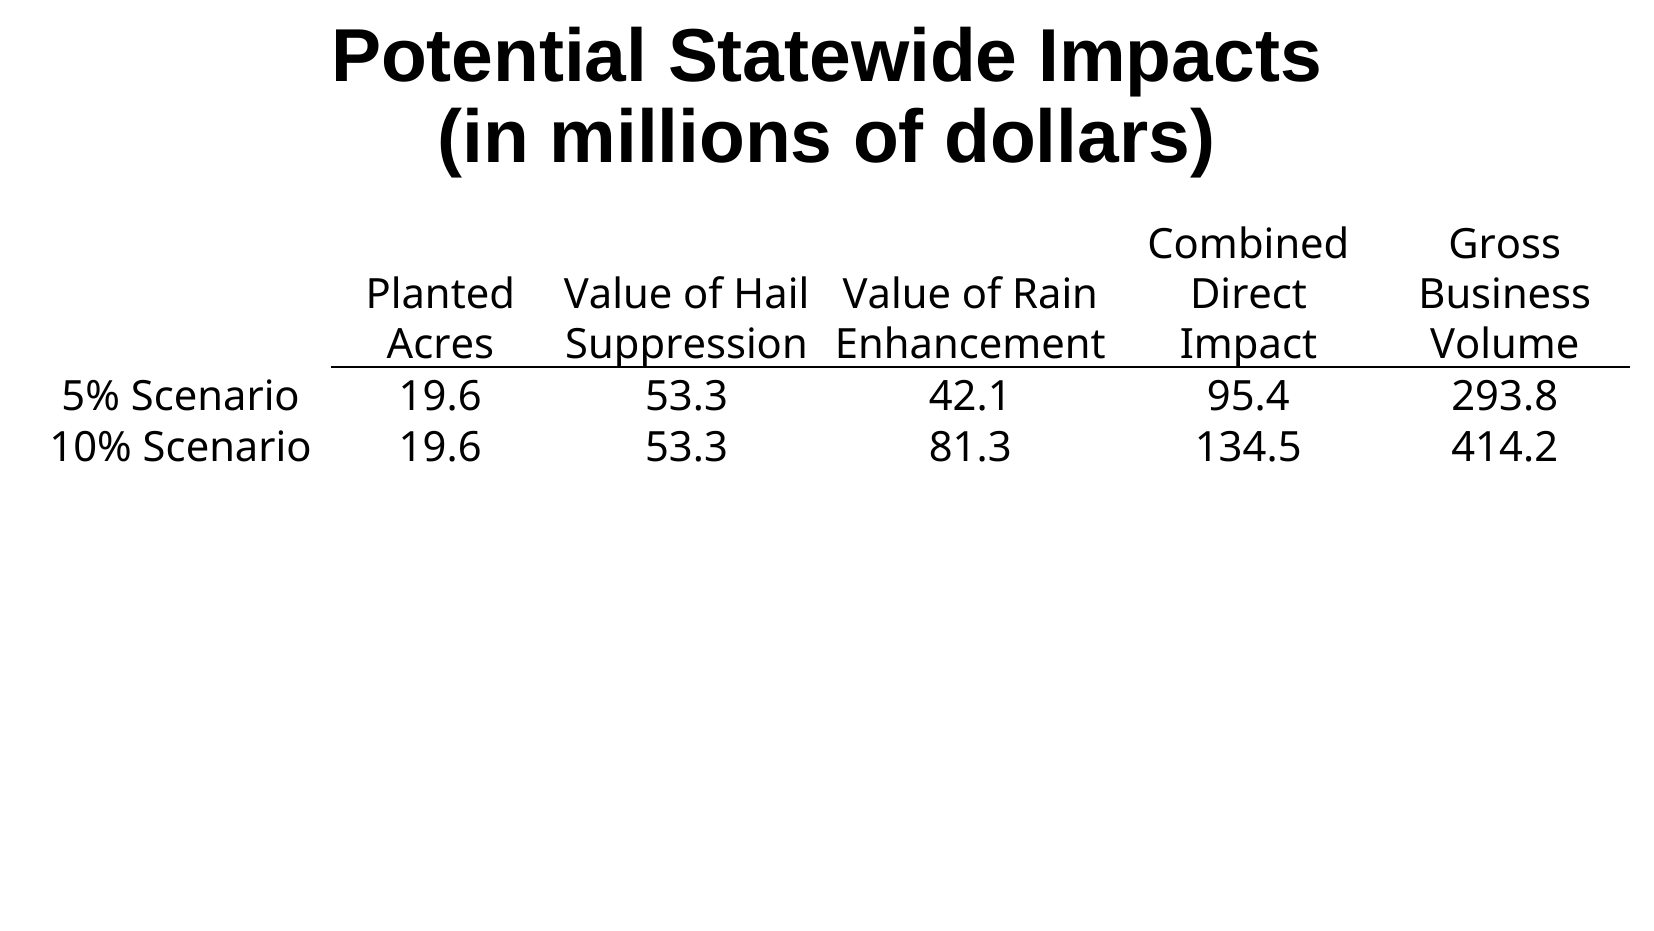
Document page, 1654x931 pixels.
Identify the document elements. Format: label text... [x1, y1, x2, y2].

table_header [30, 215, 331, 367]
table_cell 134.5 [1118, 418, 1379, 470]
table_cell 53.3 [550, 368, 823, 418]
table_header Value of Hail Suppression [550, 215, 823, 366]
title Potential Statewide Impacts (in millions of dollars) [0, 5, 1654, 190]
table_header Planted Acres [331, 215, 550, 366]
table_cell 42.1 [823, 368, 1118, 418]
table_cell 95.4 [1118, 368, 1379, 418]
table_header Value of Rain Enhancement [823, 215, 1118, 366]
table_cell 10% Scenario [30, 418, 331, 470]
table_cell 5% Scenario [30, 367, 331, 418]
table_cell 293.8 [1379, 368, 1630, 418]
table_cell 414.2 [1379, 418, 1630, 470]
table_cell 19.6 [331, 418, 550, 470]
table_cell 53.3 [550, 418, 823, 470]
table_header Combined Direct Impact [1118, 215, 1379, 366]
table_cell 81.3 [823, 418, 1118, 470]
table_cell 19.6 [331, 368, 550, 418]
table_header Gross Business Volume [1379, 215, 1630, 366]
